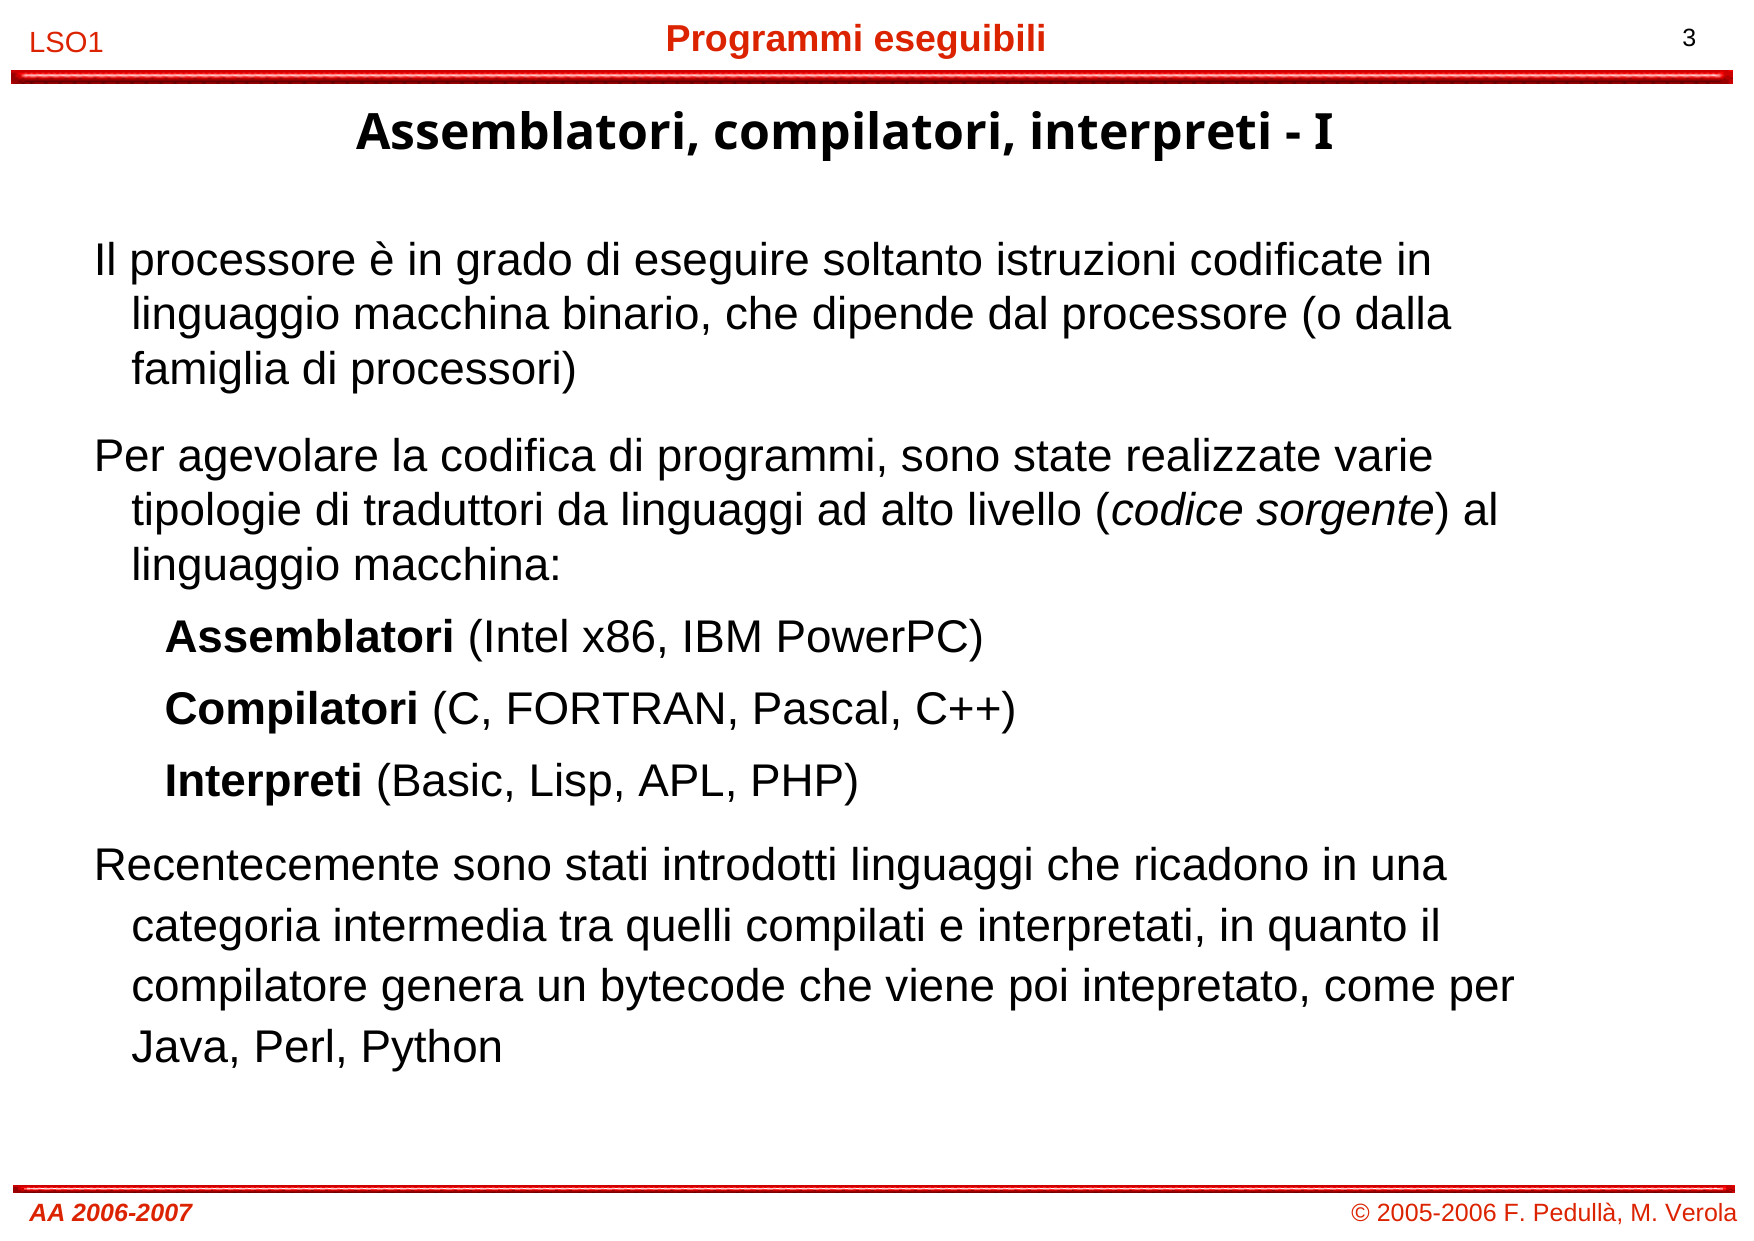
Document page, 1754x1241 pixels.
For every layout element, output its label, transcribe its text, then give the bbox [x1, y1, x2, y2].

picture [11, 70, 1733, 84]
title Assemblatori, compilatori, interpreti - I [356, 84, 1398, 180]
list Il processore è in grado di eseguire soltanto istruzioni codificate in linguaggio macchina binario, che dipende dal processore (o dalla famiglia di processori) Per agevolare la codifica di programmi, sono state realizzate varie tipologie di traduttori da linguaggi ad alto livello (codice sorgente) al linguaggio macchina: Assemblatori (Intel x86, IBM PowerPC) Compilatori (C, FORTRAN, Pascal, C++) Interpreti (Basic, Lisp, APL, PHP) Recentecemente sono stati introdotti linguaggi che ricadono in una categoria intermedia tra quelli compilati e interpretati, in quanto il compilatore genera un bytecode che viene poi intepretato, come per Java, Perl, Python [93, 230, 1614, 1102]
picture [13, 1185, 1735, 1193]
